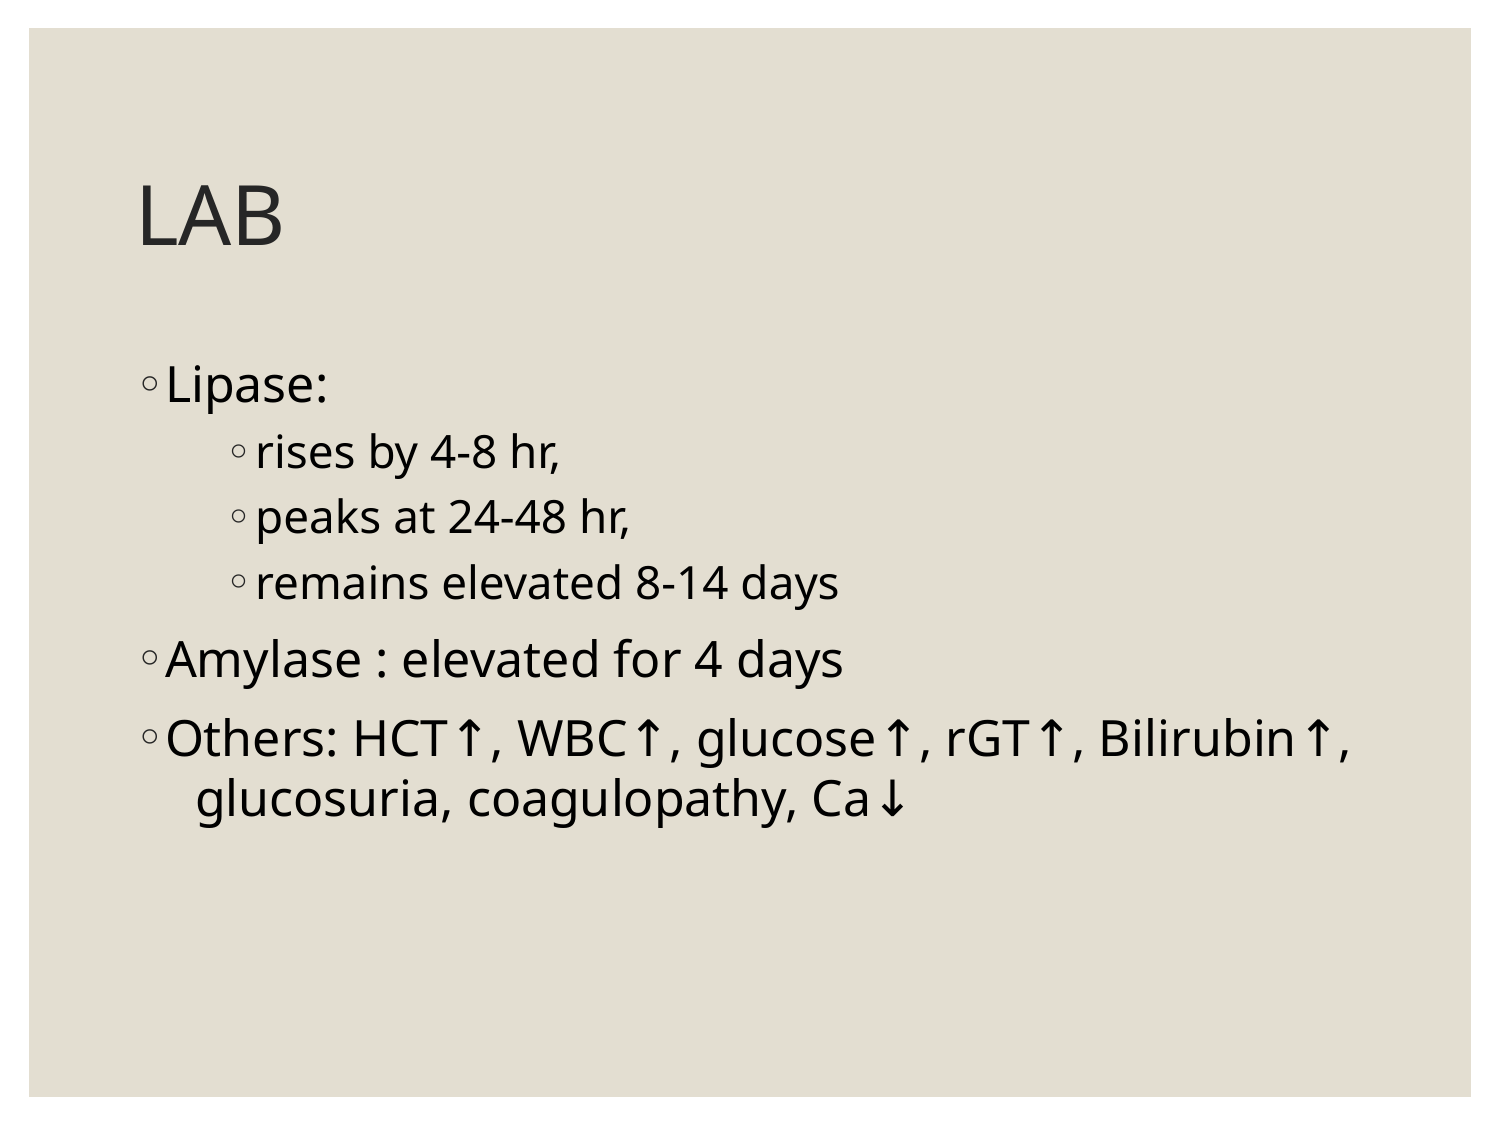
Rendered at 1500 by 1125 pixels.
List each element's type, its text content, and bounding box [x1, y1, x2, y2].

list Lipase: rises by 4-8 hr, peaks at 24-48 hr, remains elevated 8-14 days Amylase : elevated for 4 days Others: HCT↑, WBC↑, glucose↑, rGT↑, Bilirubin↑, glucosuria, coagulopathy, Ca↓ [120, 345, 1380, 991]
title LAB [120, 105, 1380, 331]
